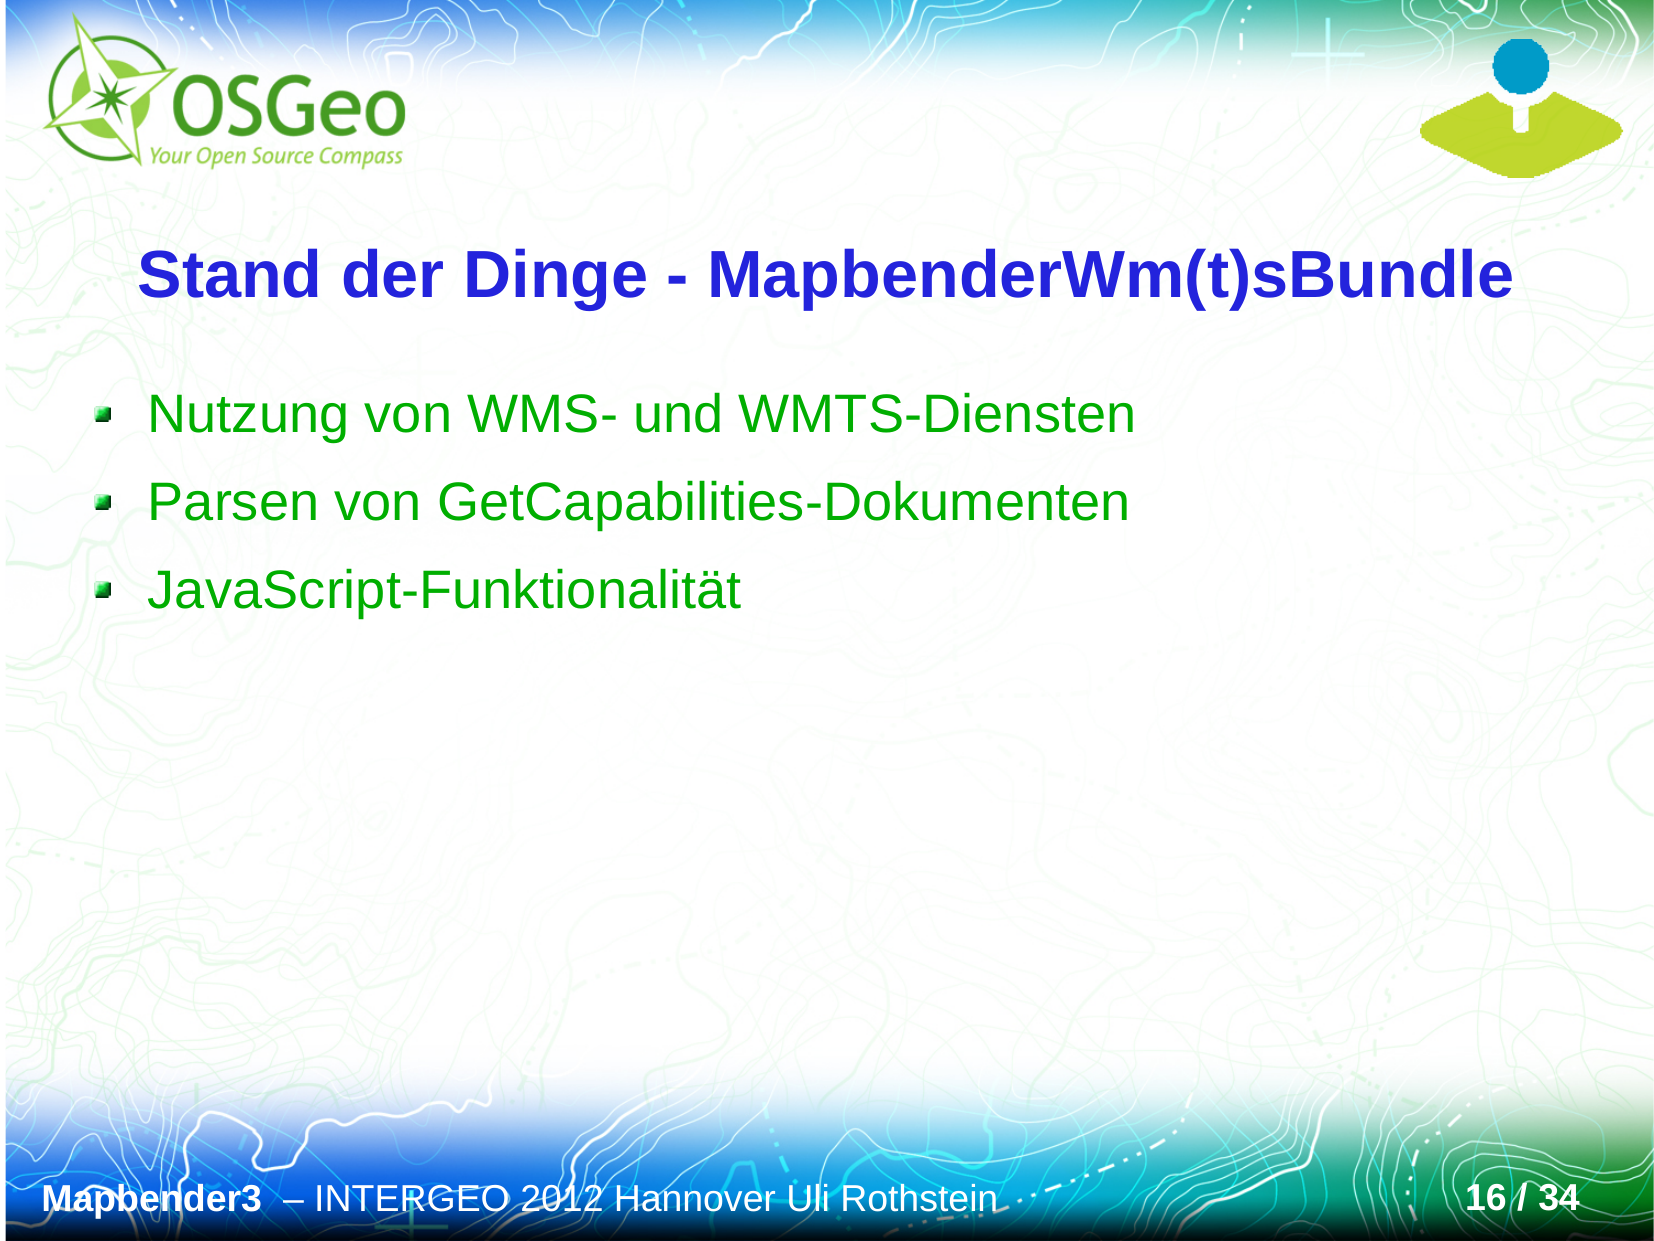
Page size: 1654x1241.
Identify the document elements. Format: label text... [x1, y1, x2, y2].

picture [5, 0, 1654, 1241]
title Stand der Dinge - MapbenderWm(t)sBundle [82, 200, 1571, 349]
list Nutzung von WMS- und WMTS-Diensten Parsen von GetCapabilities-Dokumenten JavaScript-Funktionalität [76, 383, 1565, 1203]
